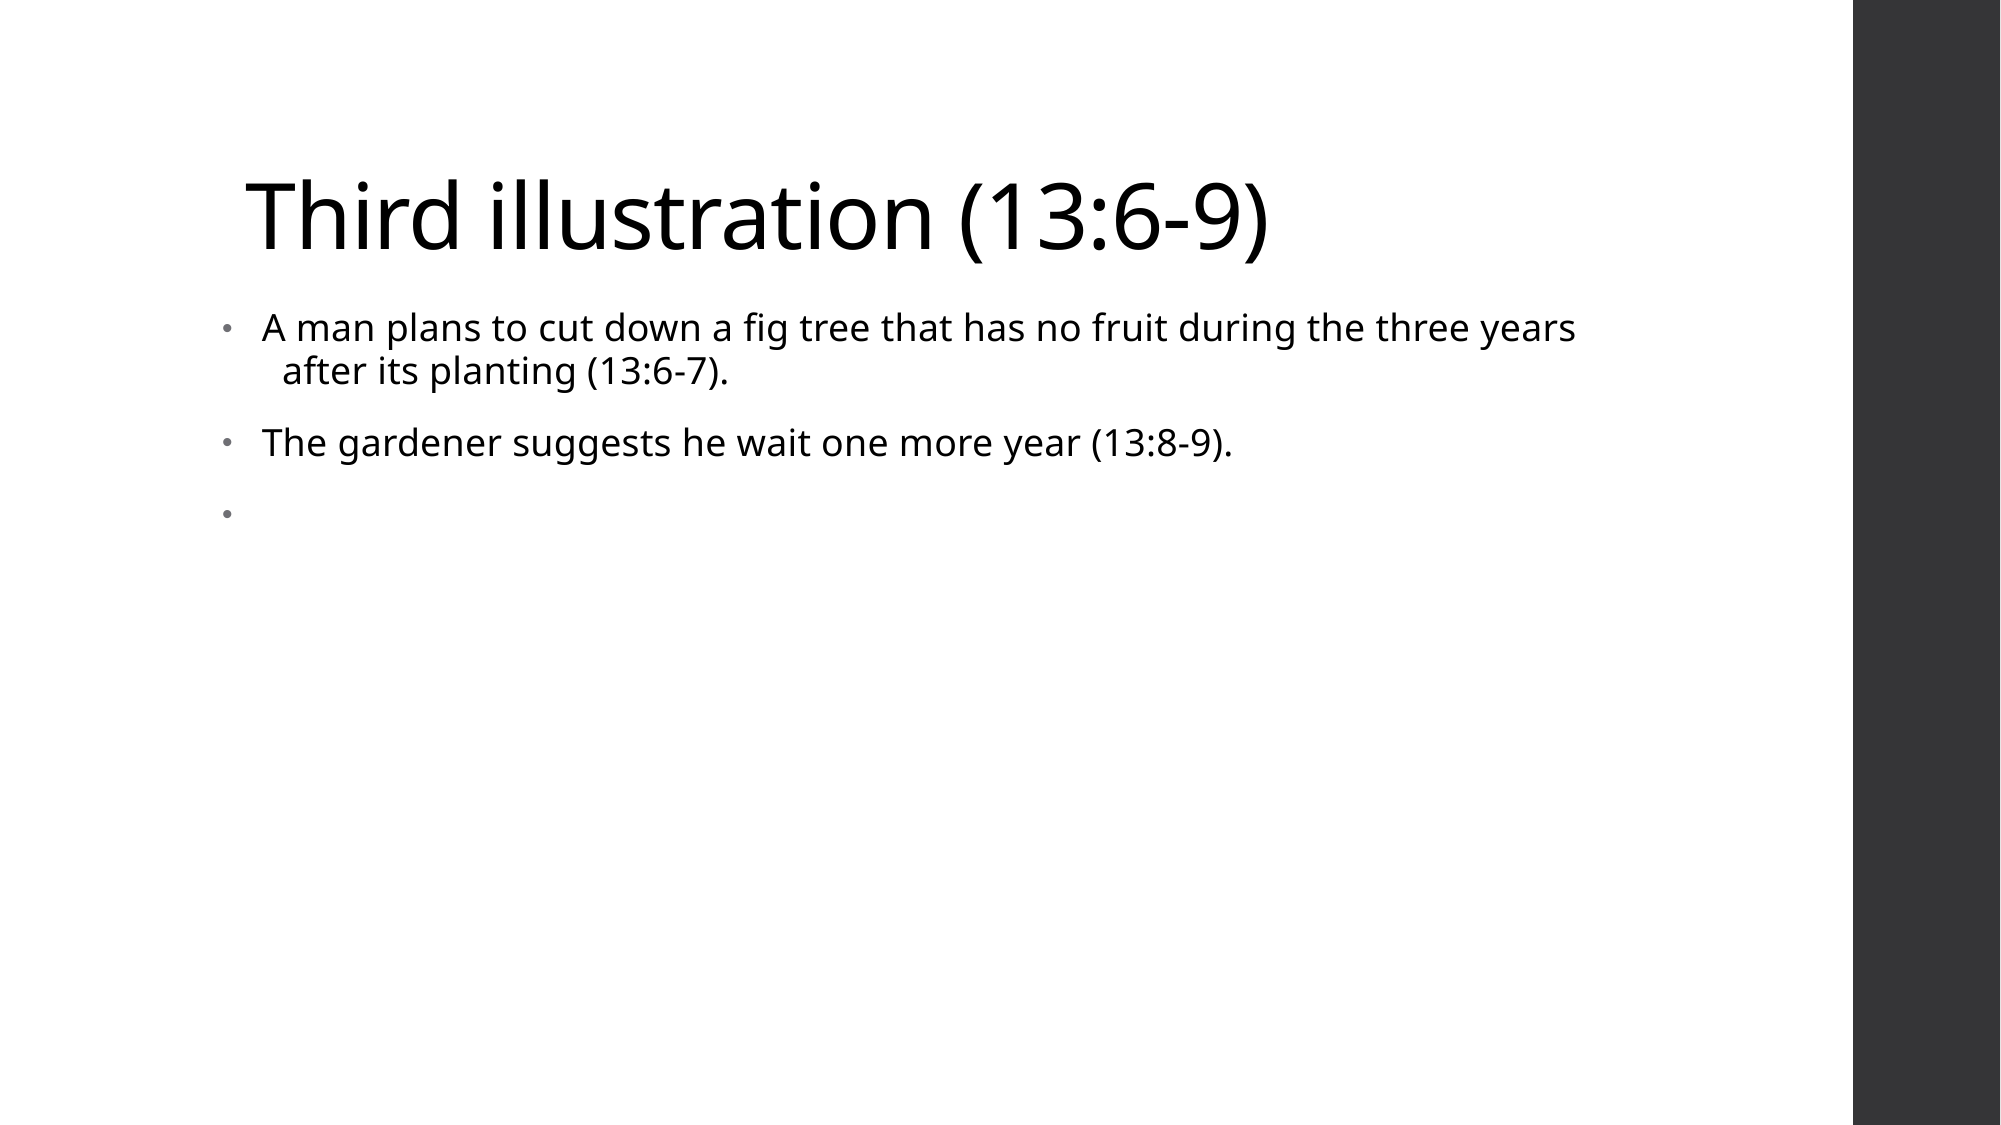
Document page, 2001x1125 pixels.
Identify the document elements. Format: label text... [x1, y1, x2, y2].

title Third illustration (13:6-9) [206, 60, 1797, 278]
list A man plans to cut down a fig tree that has no fruit during the three years after its planting (13:6-7). The gardener suggests he wait one more year (13:8-9). [206, 299, 1617, 1014]
